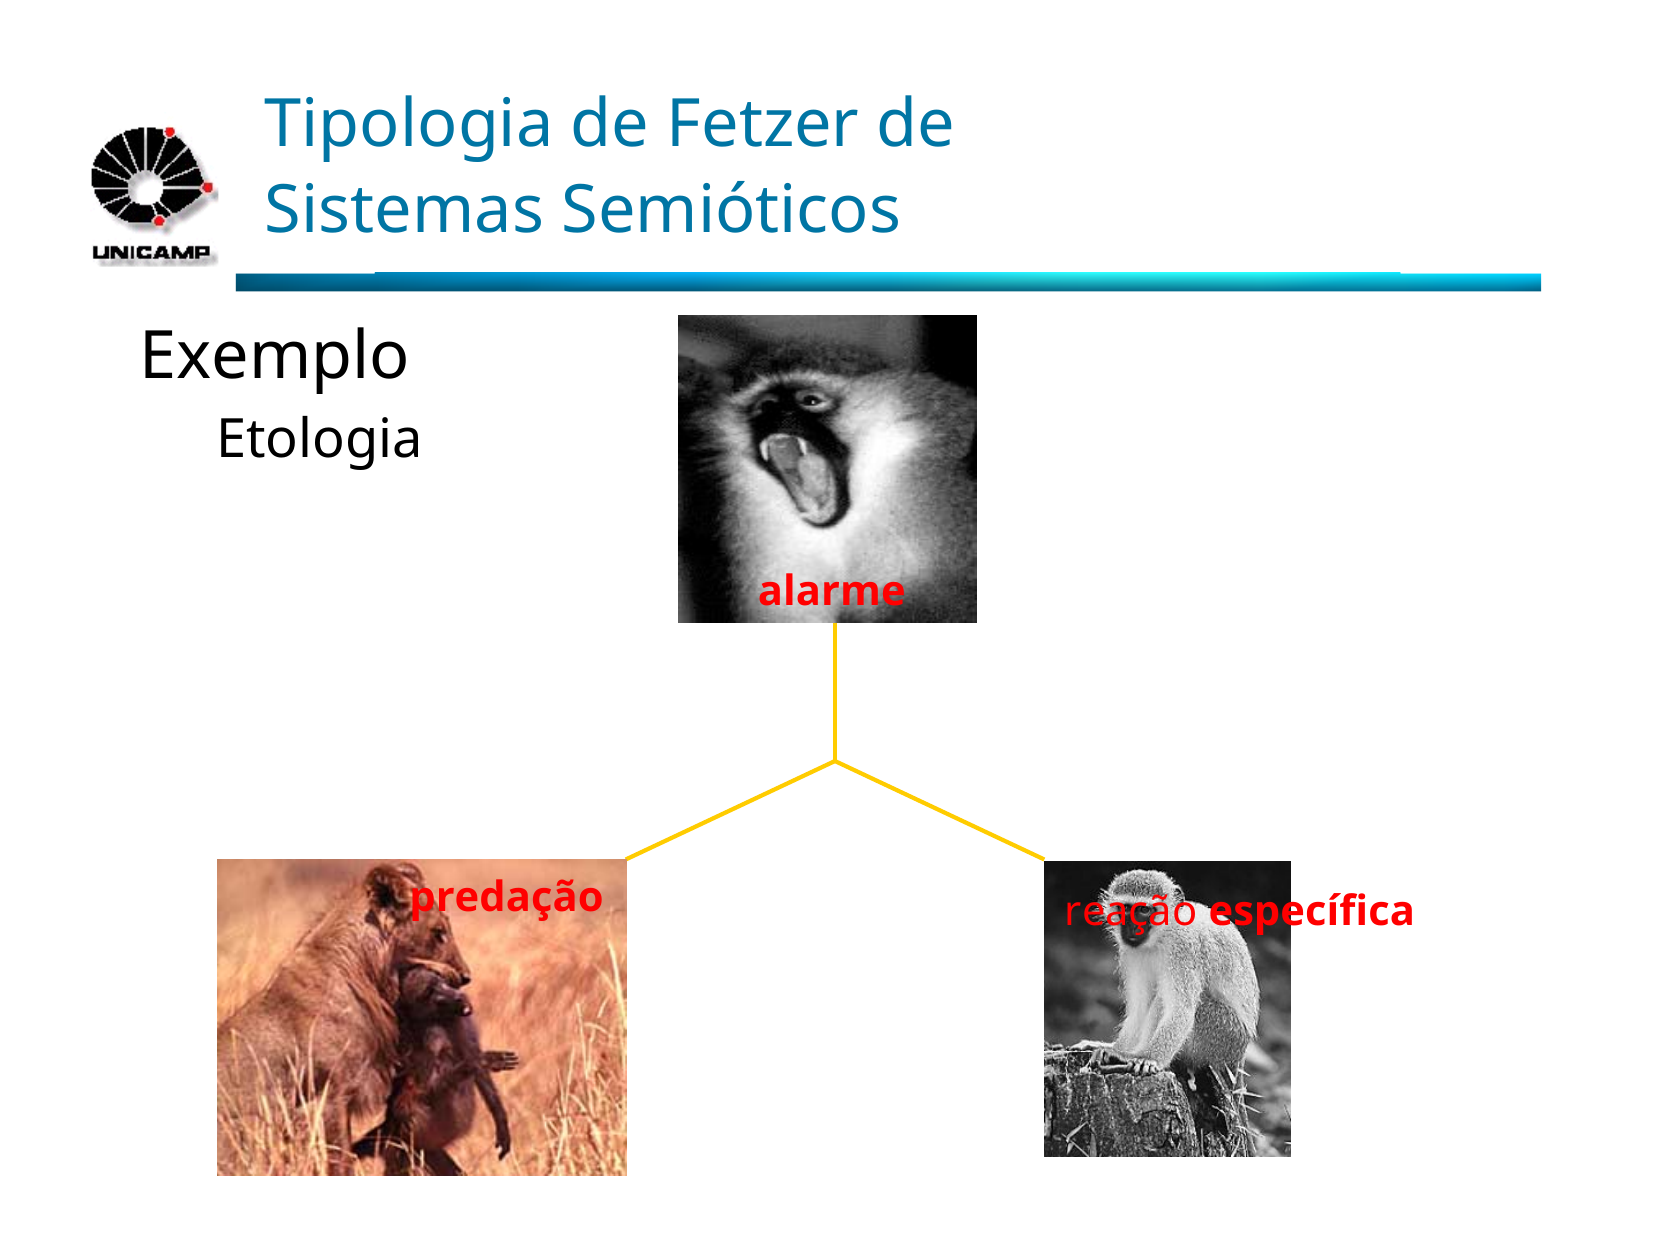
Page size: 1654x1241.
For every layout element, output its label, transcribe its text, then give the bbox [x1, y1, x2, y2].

title Tipologia de Fetzer de Sistemas Semióticos [264, 42, 1534, 250]
list Exemplo Etologia [121, 309, 1534, 1182]
picture [125, 272, 1654, 295]
